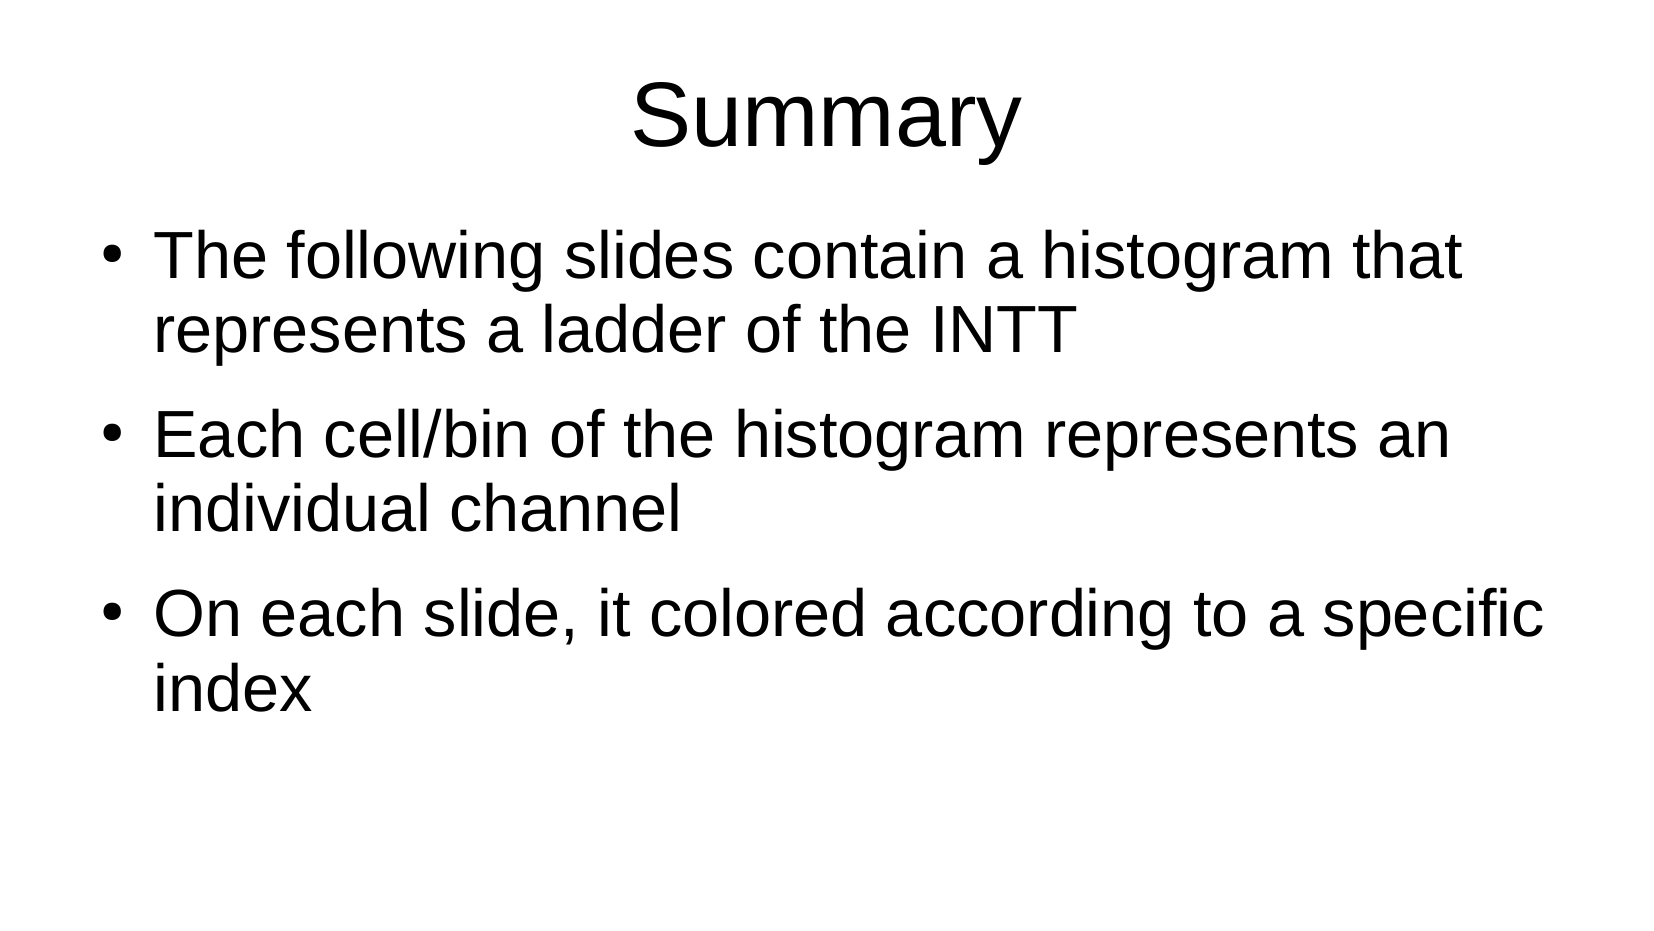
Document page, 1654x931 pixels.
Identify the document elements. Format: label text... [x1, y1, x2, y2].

title Summary [82, 37, 1571, 193]
list The following slides contain a histogram that represents a ladder of the INTT Each cell/bin of the histogram represents an individual channel On each slide, it colored according to a specific index [82, 217, 1571, 758]
